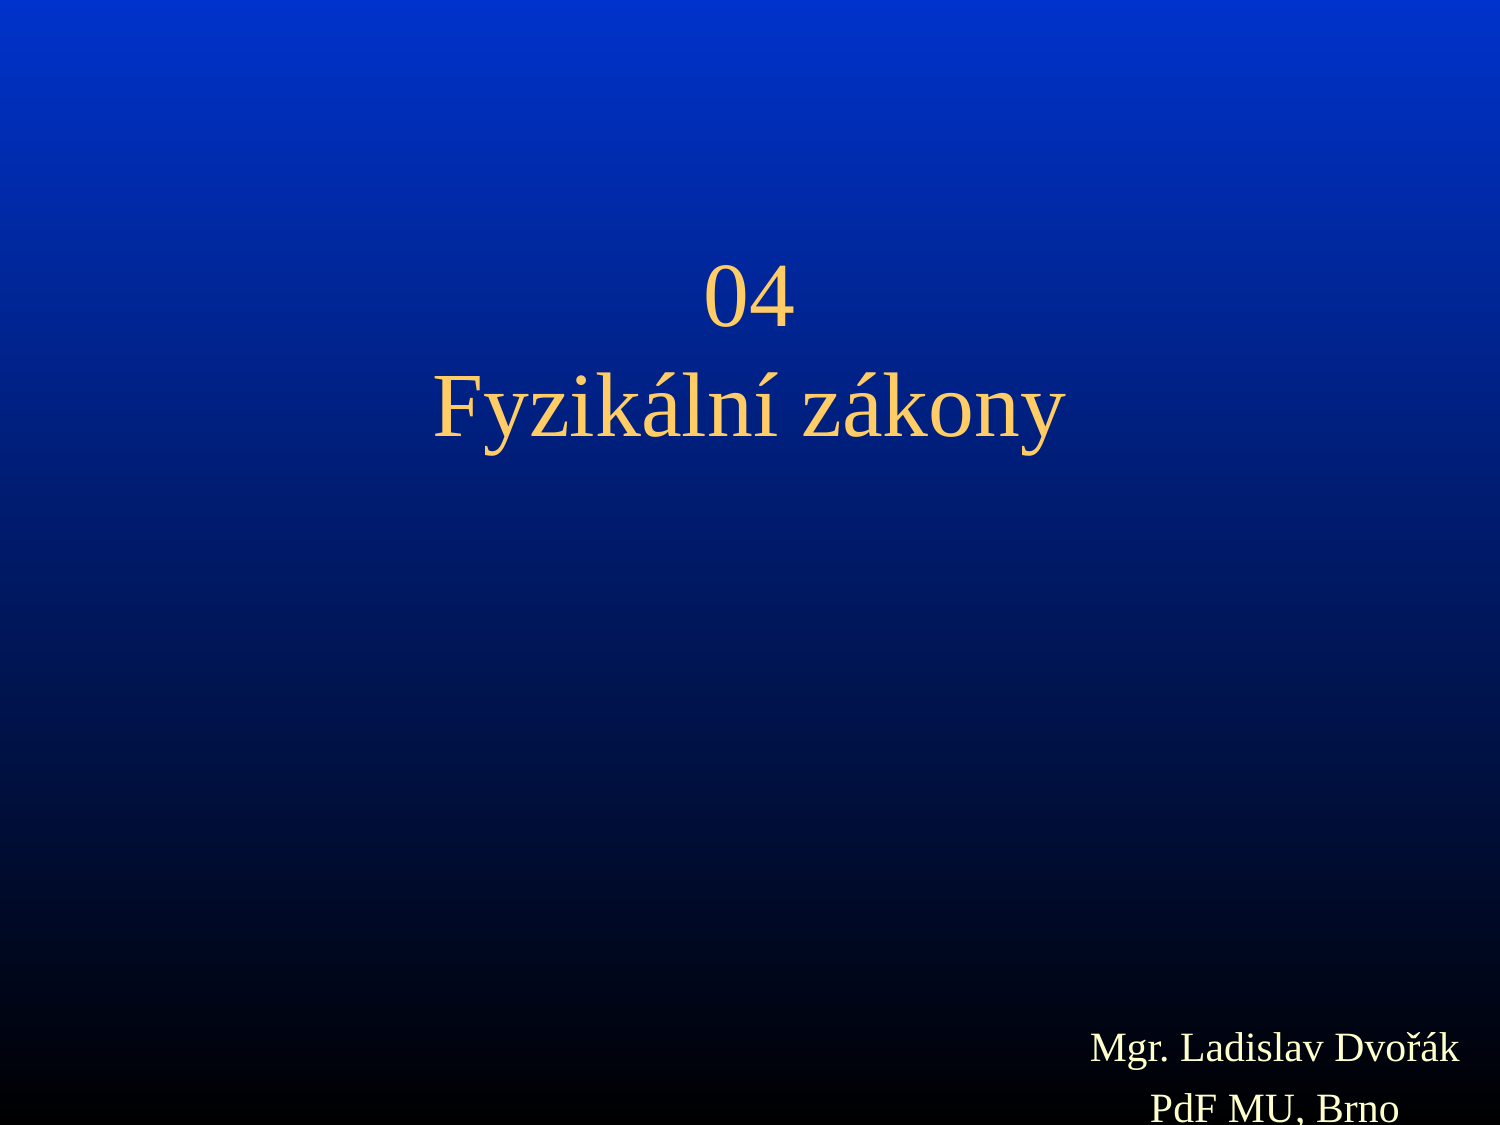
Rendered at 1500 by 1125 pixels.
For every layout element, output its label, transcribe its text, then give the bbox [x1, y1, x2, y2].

title 04 Fyzikální zákony [112, 227, 1388, 463]
subtitle Mgr. Ladislav Dvořák PdF MU, Brno [1050, 1012, 1500, 1125]
